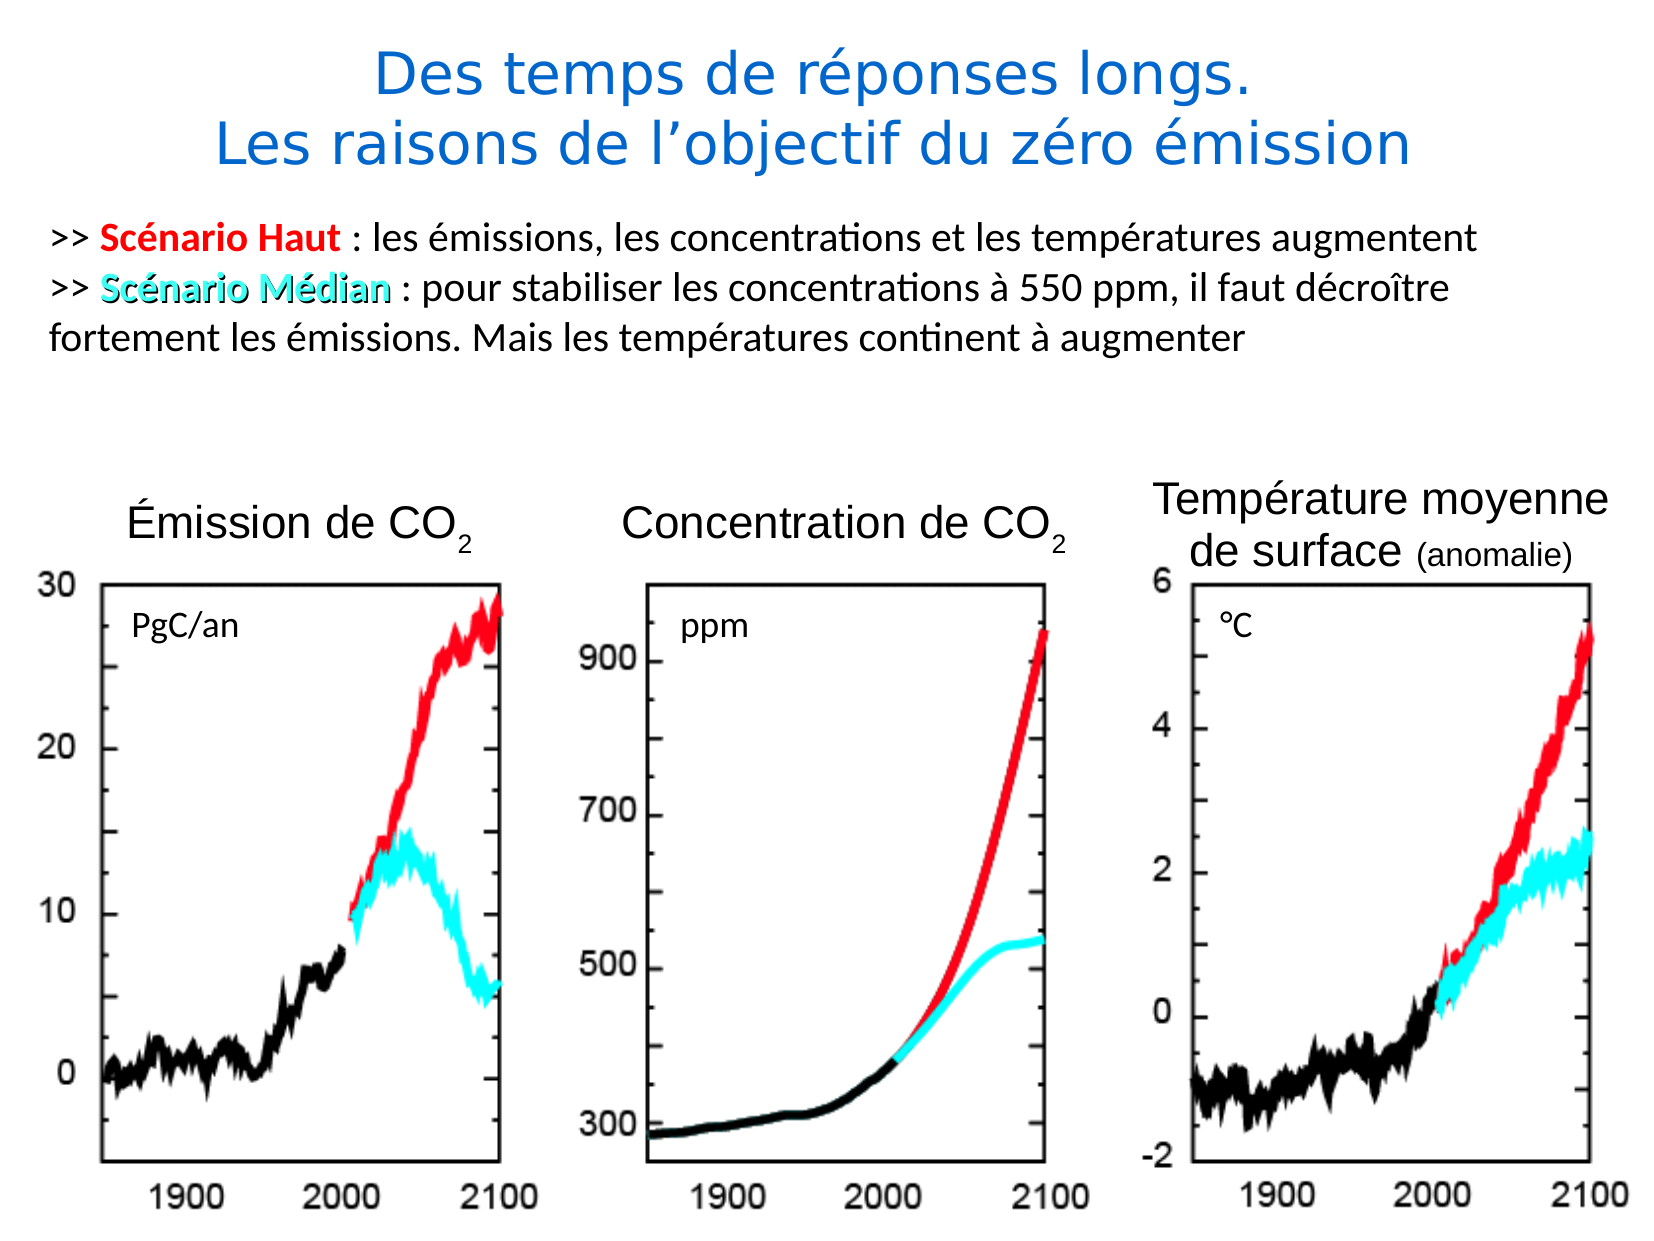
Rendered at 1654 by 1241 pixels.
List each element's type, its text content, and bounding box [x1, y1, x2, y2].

text_box PgC/an [116, 592, 269, 659]
text_box >> Scénario Haut : les émissions, les concentrations et les températures augmentent >> Scénario Médian : pour stabiliser les concentrations à 550 ppm, il faut décroître fortement les émissions. Mais les températures continent à augmenter [33, 202, 1610, 369]
text_box Concentration de CO2 [595, 489, 1093, 567]
text_box Émission de CO2 [100, 489, 499, 567]
text_box ppm [665, 592, 775, 659]
text_box Température moyenne de surface (anomalie) [1132, 465, 1630, 584]
text_box Des temps de réponses longs. Les raisons de l’objectif du zéro émission [116, 28, 1511, 186]
picture [0, 522, 1654, 1239]
text_box °C [1205, 592, 1275, 659]
